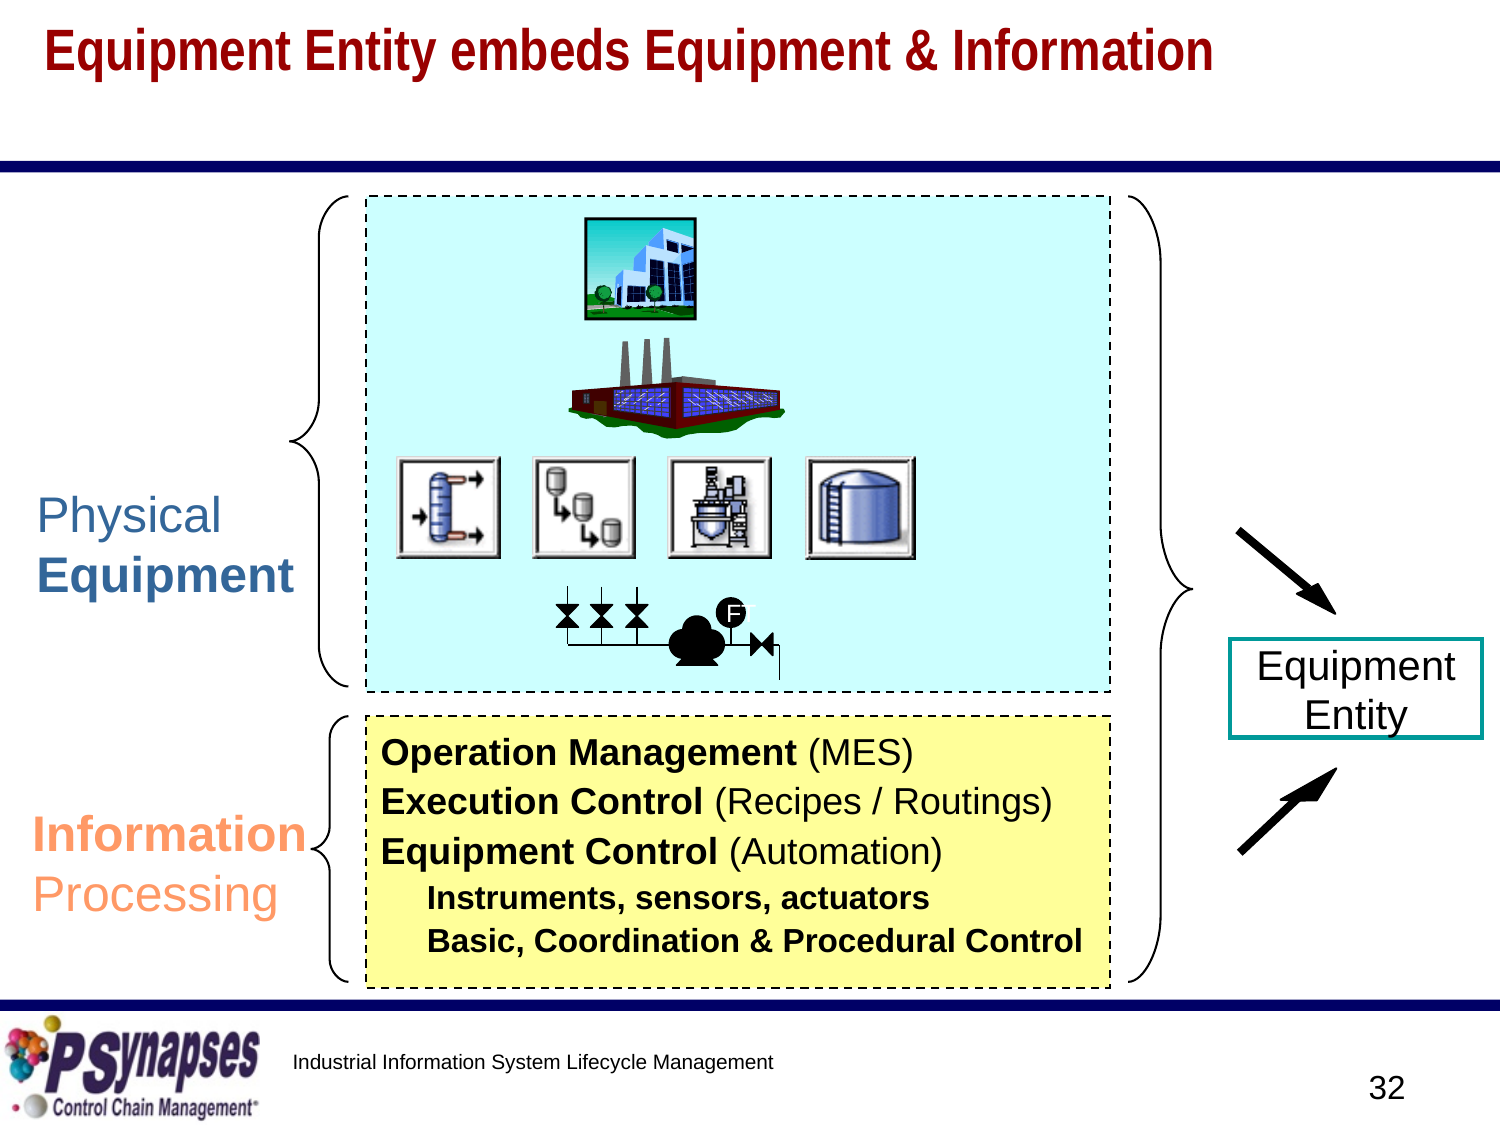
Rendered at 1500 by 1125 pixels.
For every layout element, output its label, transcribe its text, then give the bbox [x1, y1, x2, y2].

picture [396, 456, 501, 559]
text_box [1280, 768, 1337, 801]
picture [667, 456, 772, 559]
text_box Information Processing [17, 794, 323, 930]
picture [0, 1011, 260, 1125]
text_box Physical Equipment [21, 474, 310, 610]
picture [584, 217, 697, 321]
text_box [1296, 583, 1336, 614]
picture [532, 456, 636, 559]
picture [805, 456, 916, 560]
text_box [365, 196, 1111, 693]
text_box Equipment Entity [1229, 638, 1483, 738]
text_box Operation Management (MES) Execution Control (Recipes / Routings) Equipment Control (Automation) Instruments, sensors, actuators Basic, Coordination & Procedural Control [365, 716, 1111, 988]
title Equipment Entity embeds Equipment & Information [29, 12, 1471, 154]
text_box FT [716, 597, 746, 628]
